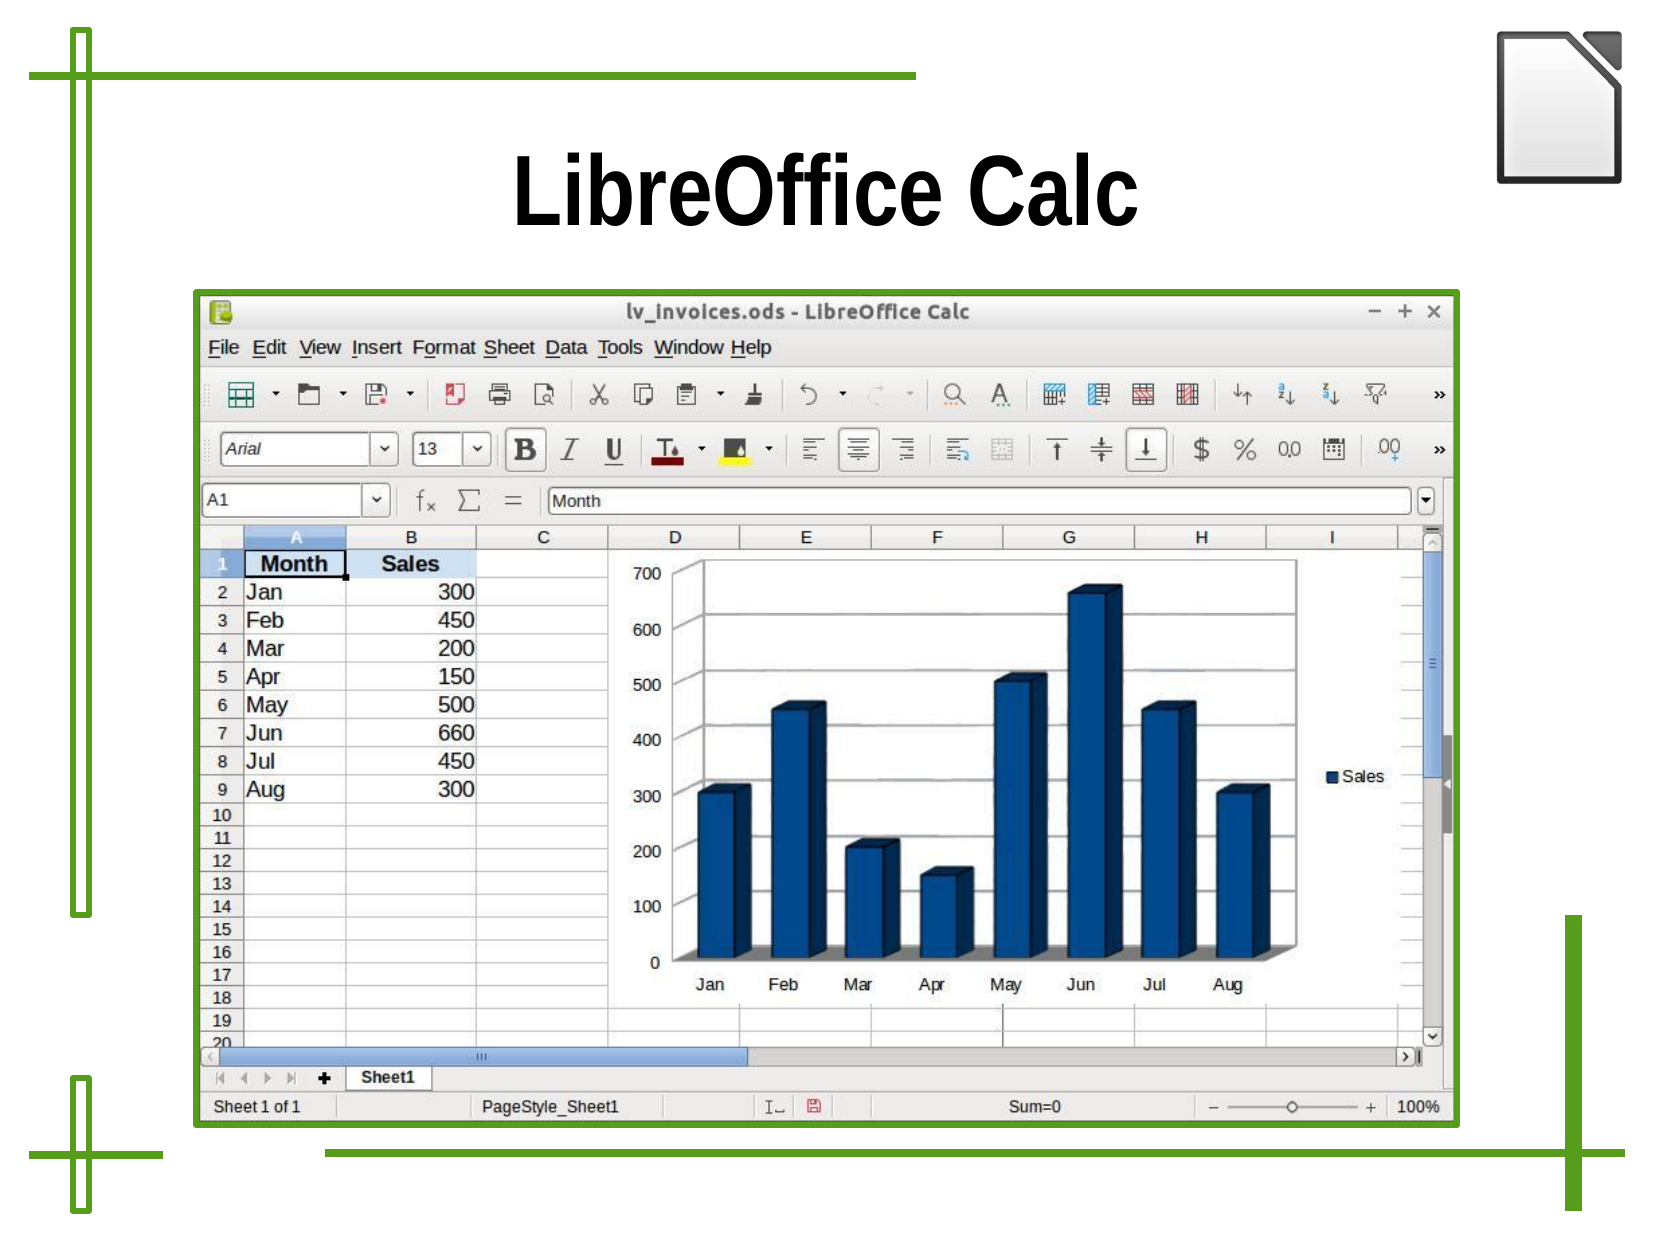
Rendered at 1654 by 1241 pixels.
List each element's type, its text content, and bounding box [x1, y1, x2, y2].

picture [199, 295, 1455, 1123]
title LibreOffice Calc [118, 118, 1536, 260]
picture [1494, 29, 1624, 186]
